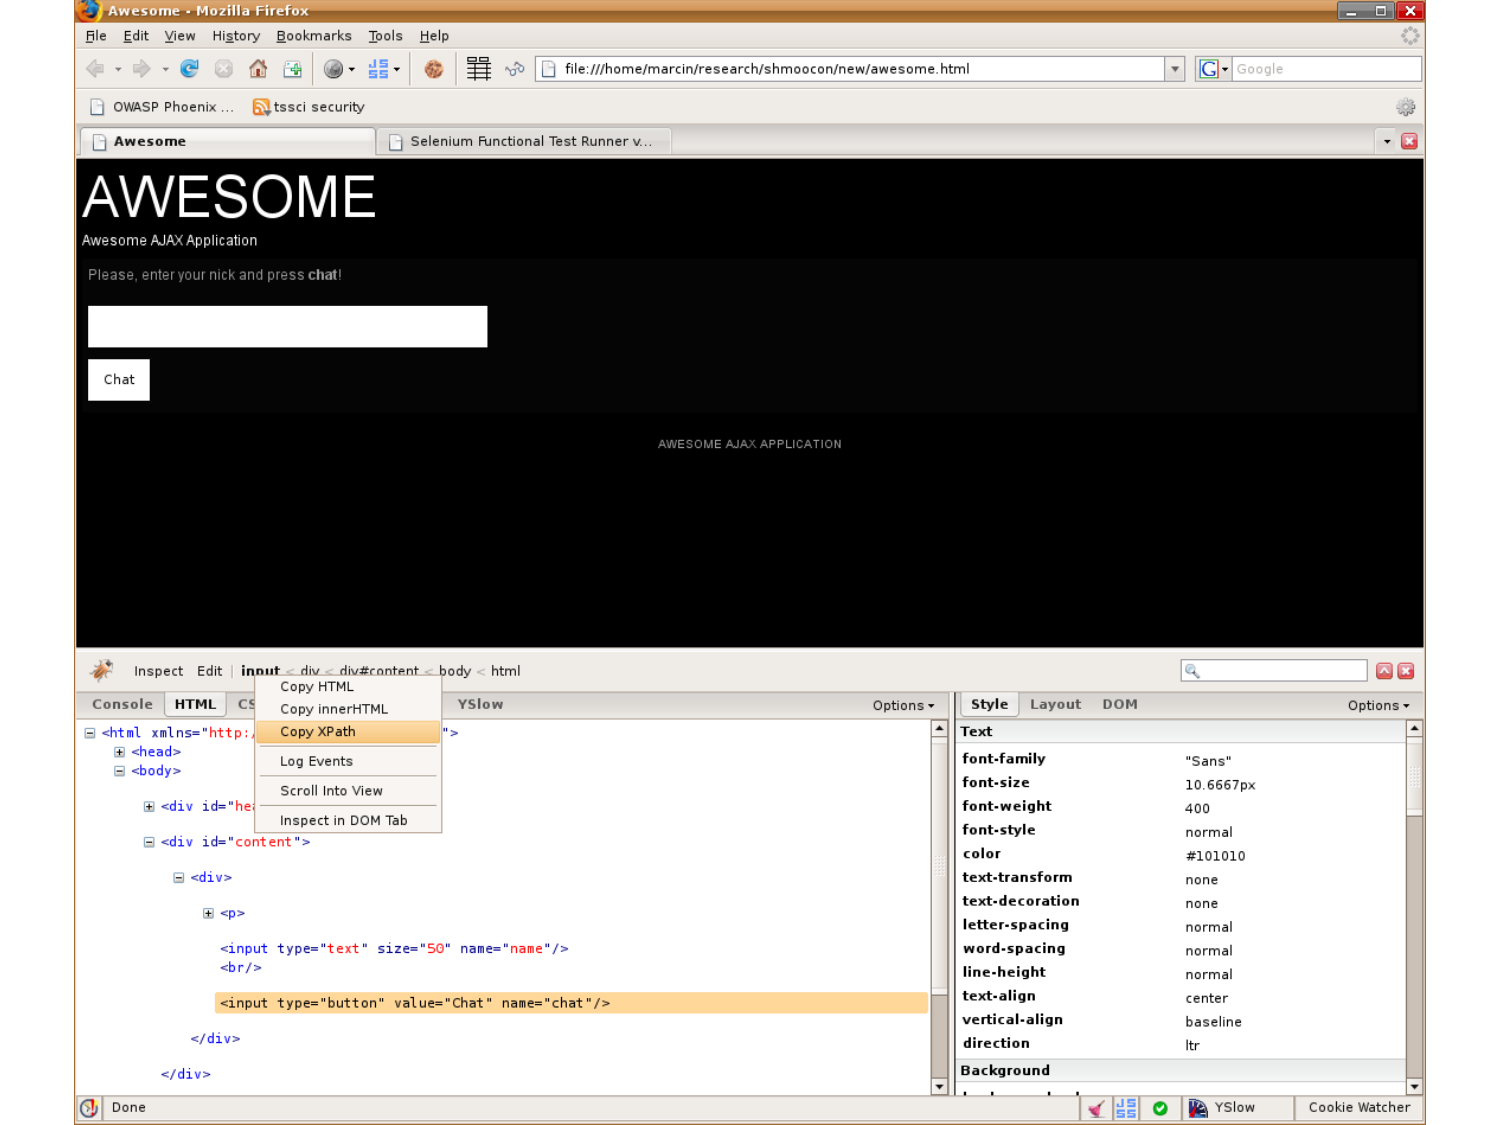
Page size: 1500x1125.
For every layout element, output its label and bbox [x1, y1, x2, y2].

text_box [1426, 0, 1500, 1125]
picture [74, 0, 1426, 1125]
text_box [0, 0, 74, 1125]
